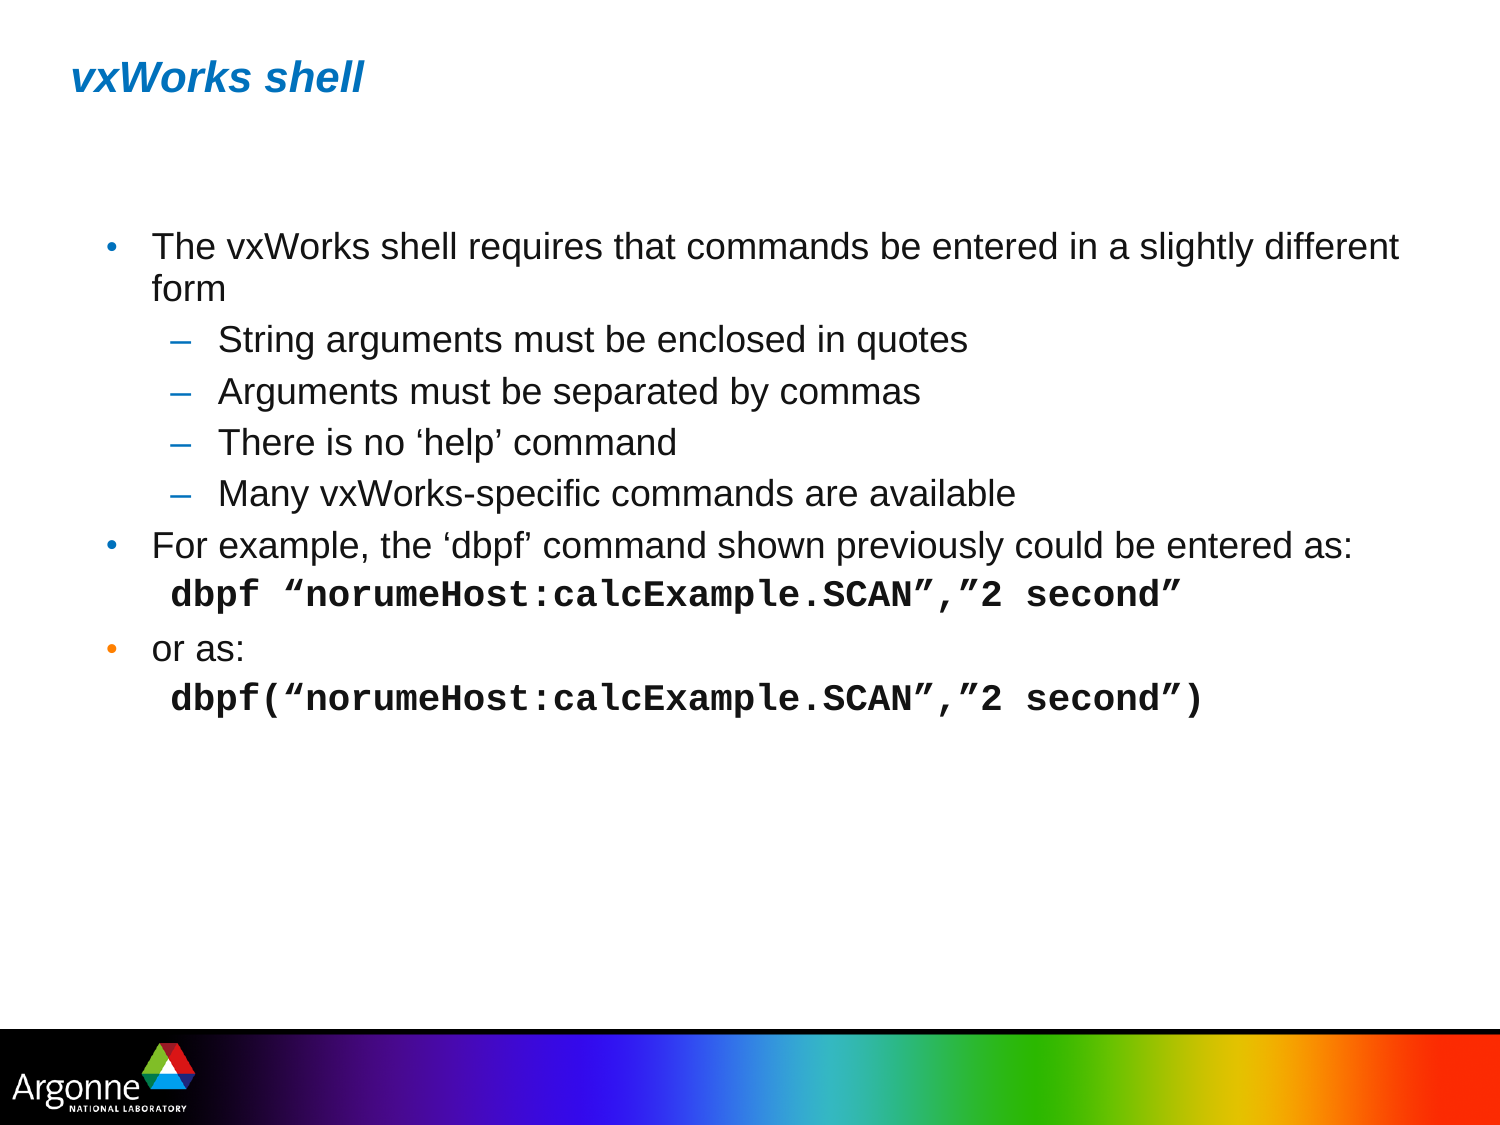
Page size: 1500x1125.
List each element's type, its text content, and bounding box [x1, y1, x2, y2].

title vxWorks shell [55, 57, 1361, 113]
list The vxWorks shell requires that commands be entered in a slightly different form String arguments must be enclosed in quotes Arguments must be separated by commas There is no ‘help’ command Many vxWorks-specific commands are available For example, the ‘dbpf’ command shown previously could be entered as: dbpf “norumeHost:calcExample.SCAN”,”2 second” or as: dbpf(“norumeHost:calcExample.SCAN”,”2 second”) [90, 217, 1435, 759]
picture [0, 1029, 1500, 1125]
